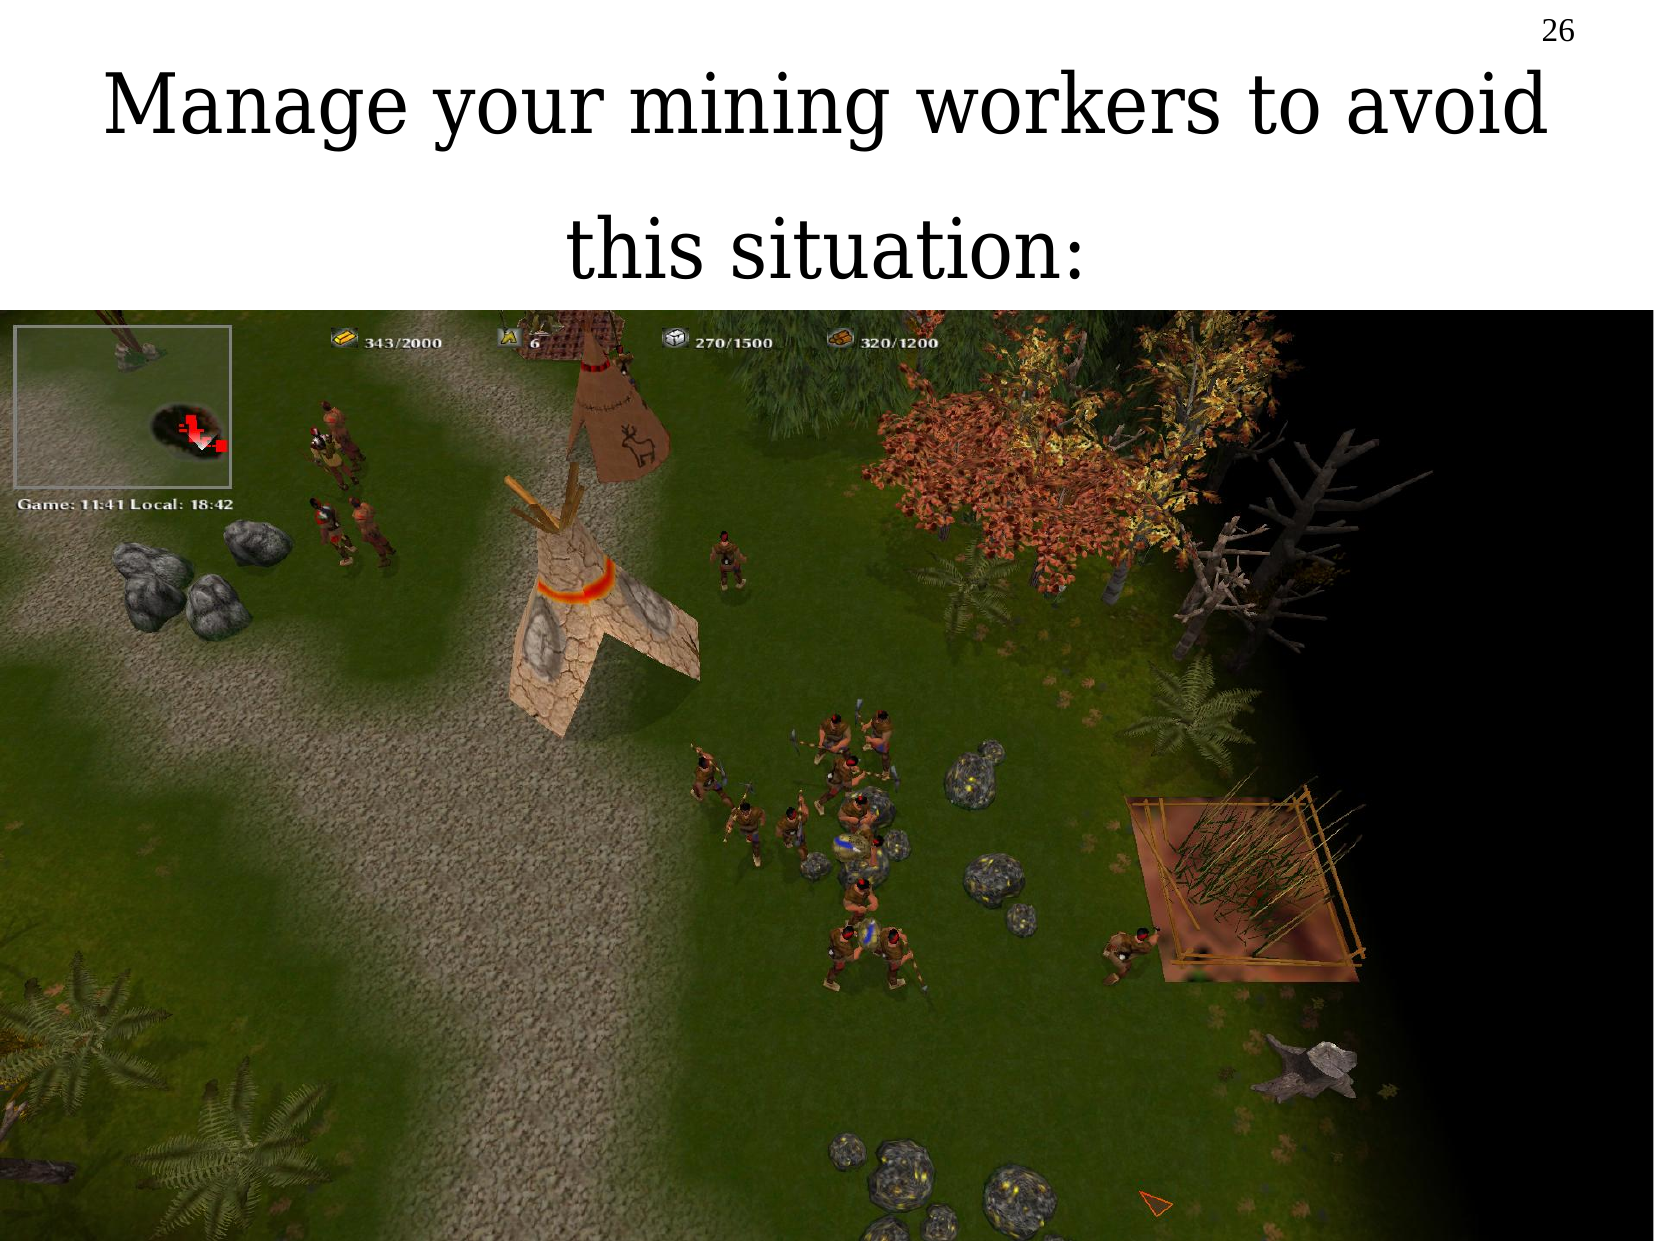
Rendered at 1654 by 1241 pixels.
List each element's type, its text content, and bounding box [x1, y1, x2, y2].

title Manage your mining workers to avoid this situation: [82, 31, 1571, 275]
picture [0, 310, 1654, 1241]
